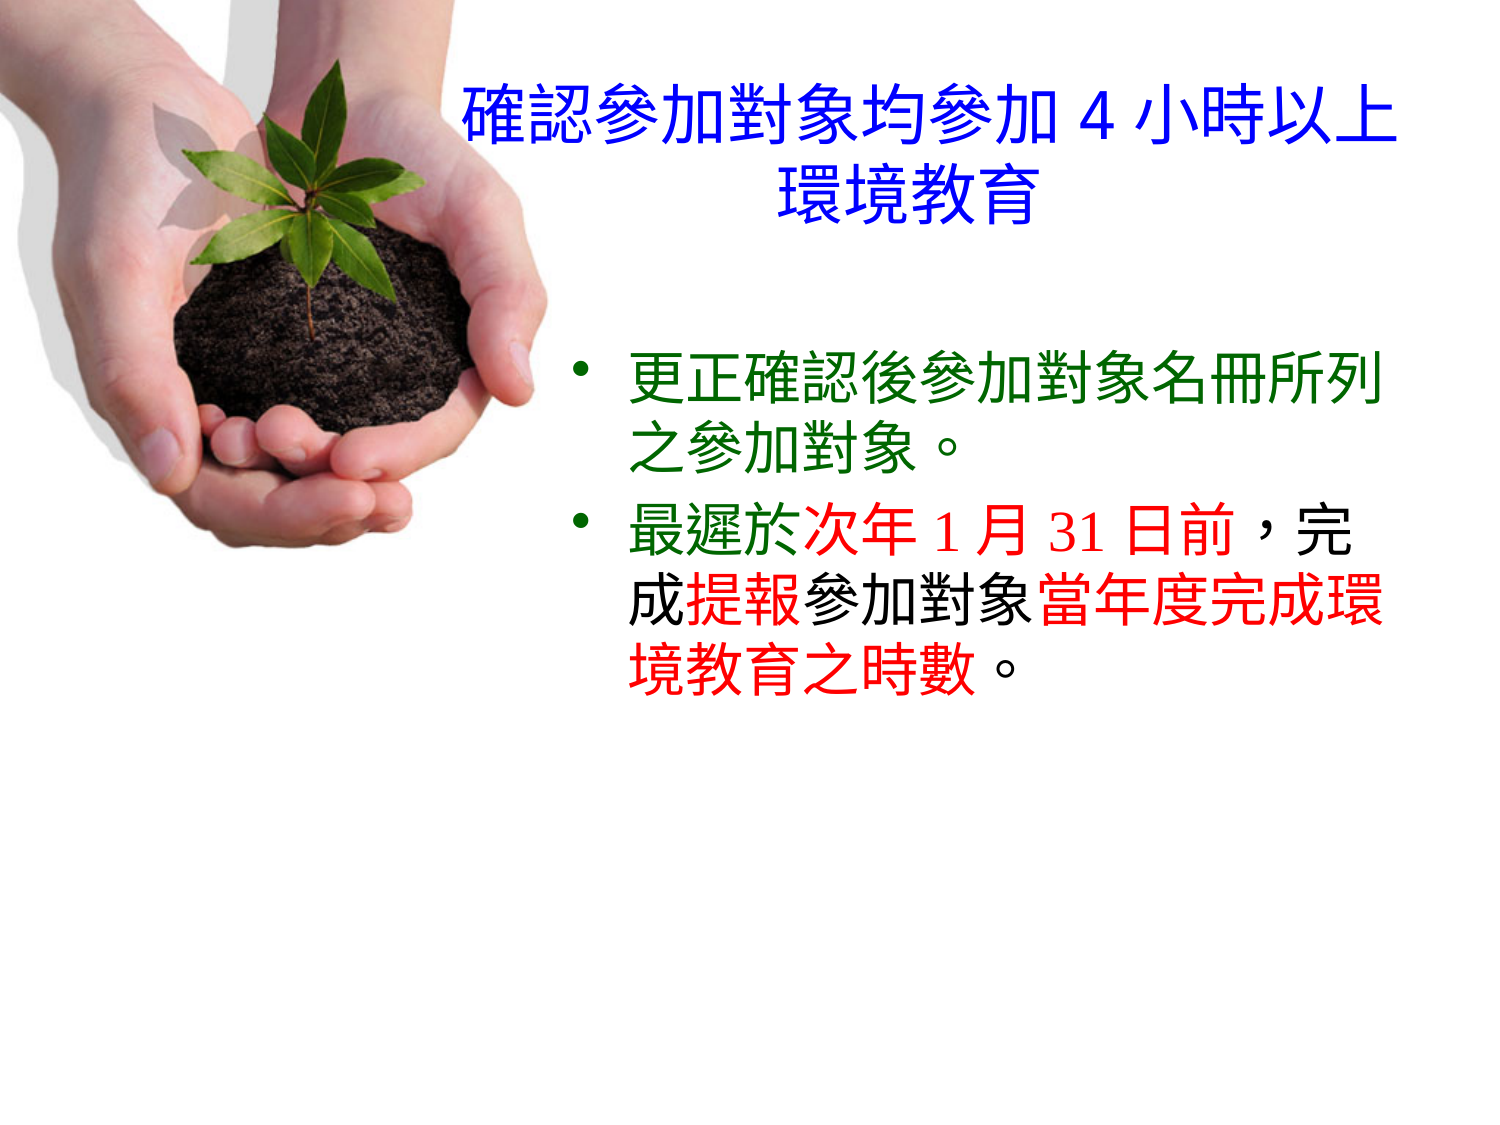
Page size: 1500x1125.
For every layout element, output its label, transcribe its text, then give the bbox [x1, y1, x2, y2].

list 更正確認後參加對象名冊所列之參加對象。 最遲於次年1月31日前，完成提報參加對象當年度完成環境教育之時數。 [556, 262, 1425, 1005]
picture [0, 0, 1500, 1125]
title 確認參加對象均參加4小時以上環境教育 [435, 45, 1425, 233]
